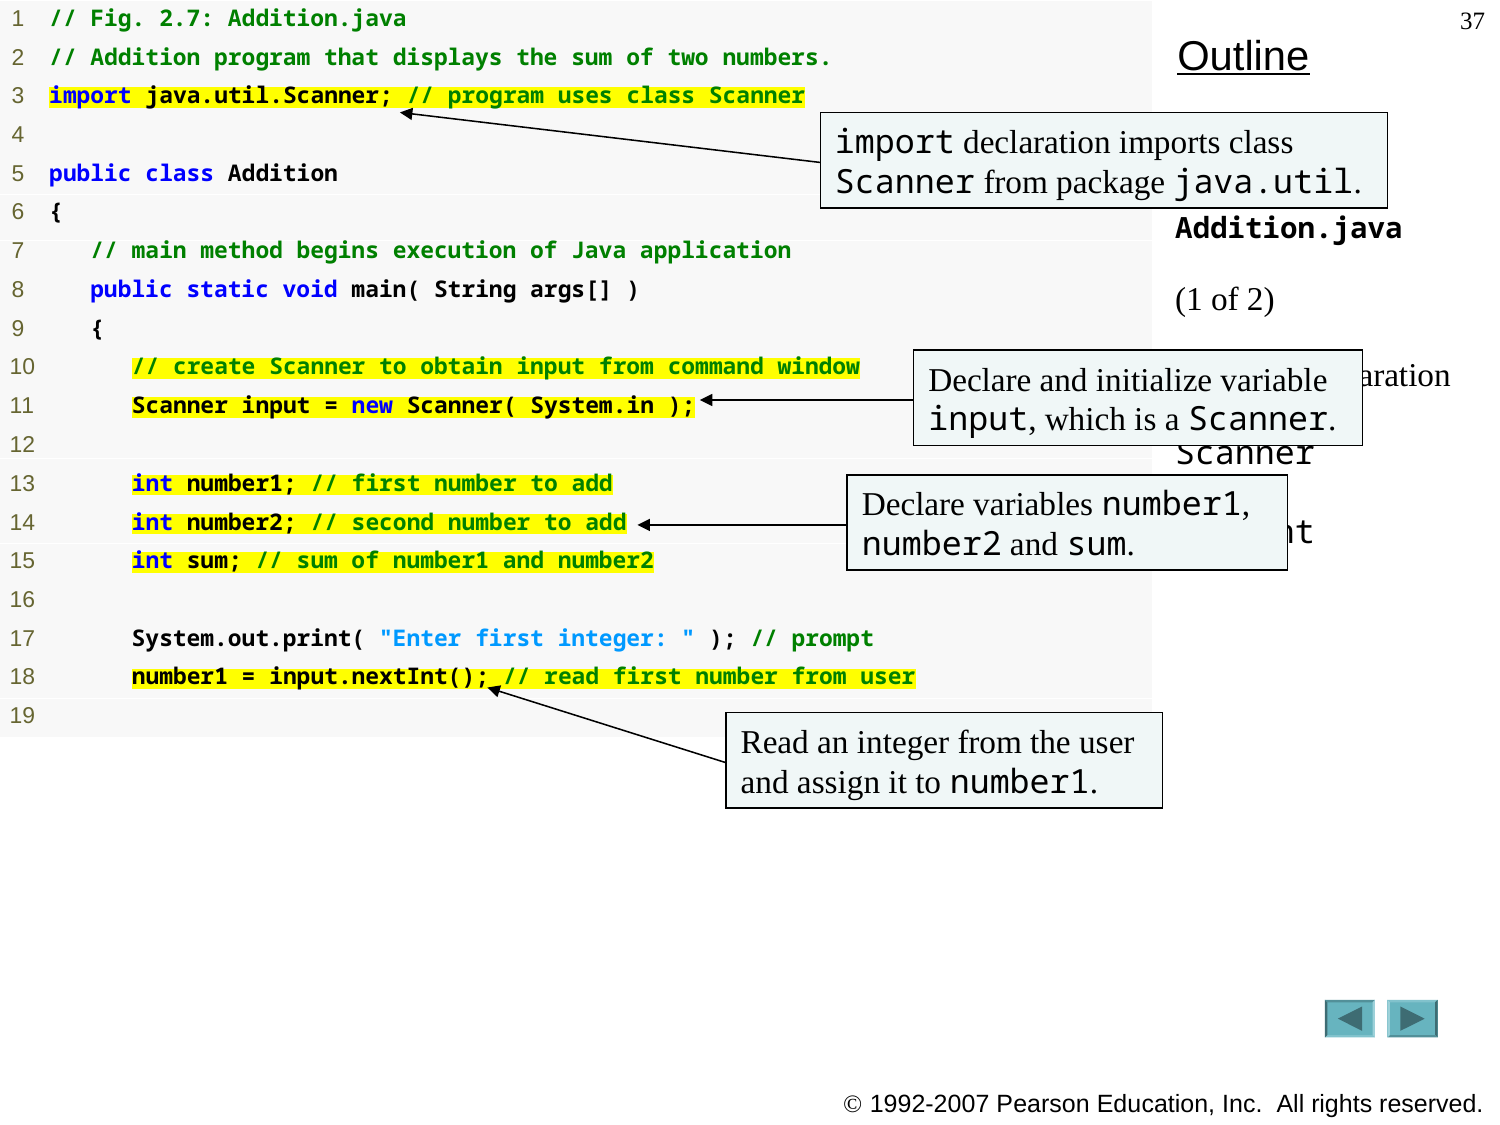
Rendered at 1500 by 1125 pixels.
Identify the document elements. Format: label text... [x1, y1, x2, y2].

text_box Declare and initialize variable input, which is a Scanner. [913, 349, 1363, 446]
text_box import declaration imports class Scanner from package java.util. [820, 112, 1388, 208]
list Addition.java (1 of 2) import declaration Scanner nextInt [1175, 199, 1463, 731]
text_box Declare variables number1, number2 and sum. [847, 474, 1288, 571]
text_box Read an integer from the user and assign it to number1. [725, 712, 1163, 808]
chart [0, 0, 1155, 767]
title Outline [1162, 24, 1500, 91]
